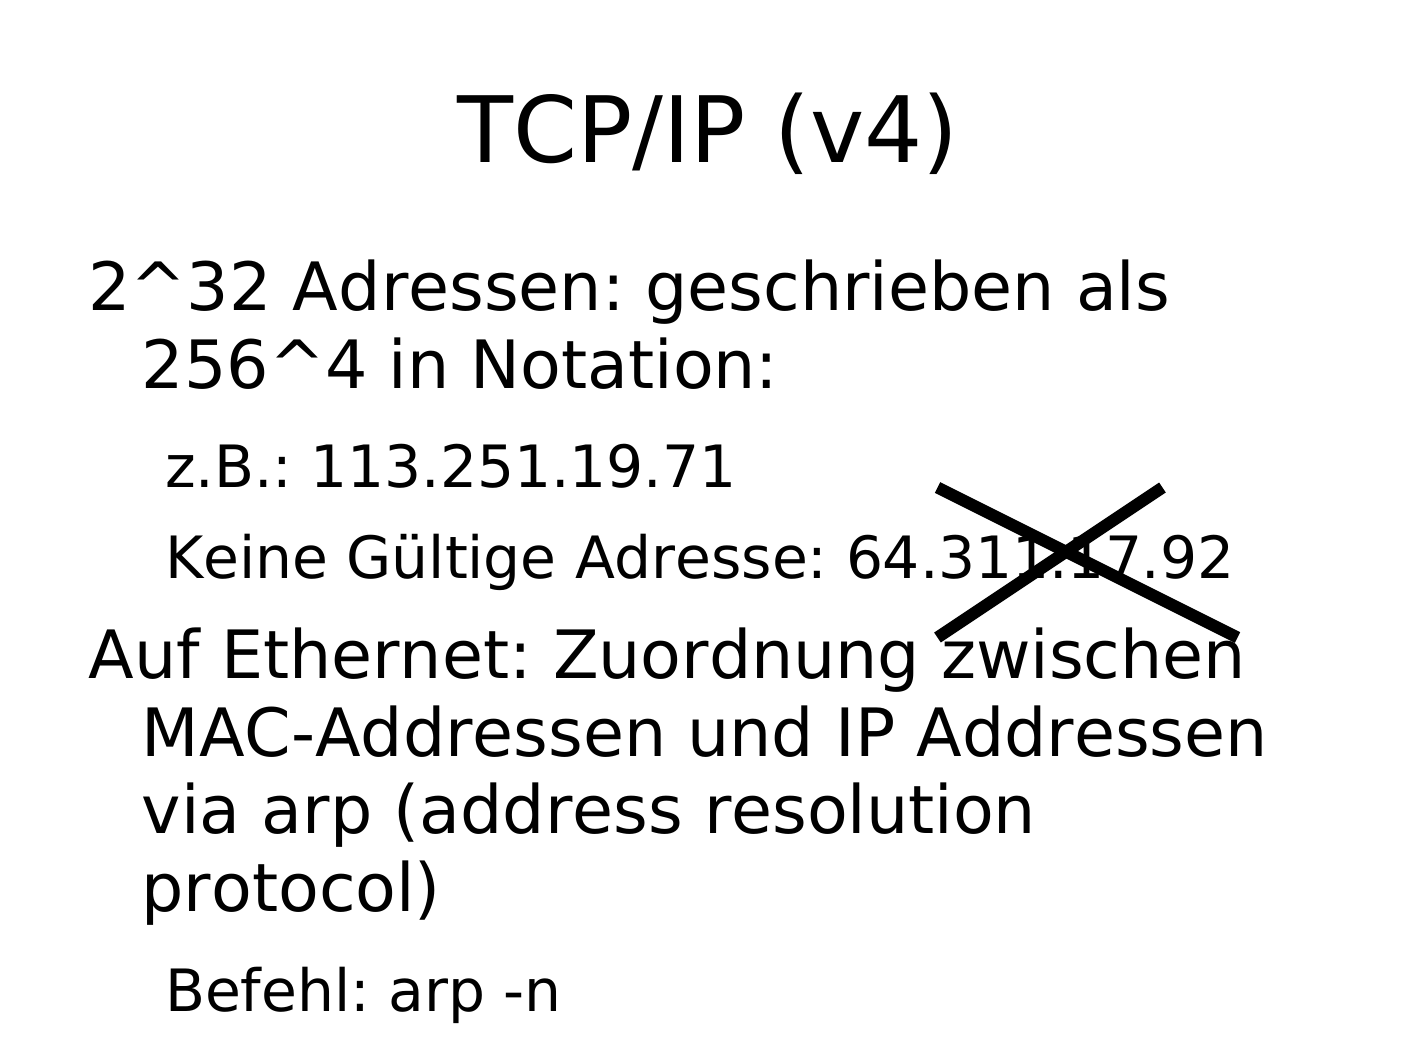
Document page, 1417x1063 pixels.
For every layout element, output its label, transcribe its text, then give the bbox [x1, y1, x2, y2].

list 2^32 Adressen: geschrieben als 256^4 in Notation: z.B.: 113.251.19.71 Keine Gültige Adresse: 64.311.17.92 Auf Ethernet: Zuordnung zwischen MAC-Addressen und IP Addressen via arp (address resolution protocol) Befehl: arp -n [70, 248, 1346, 1025]
title TCP/IP (v4) [70, 49, 1346, 213]
